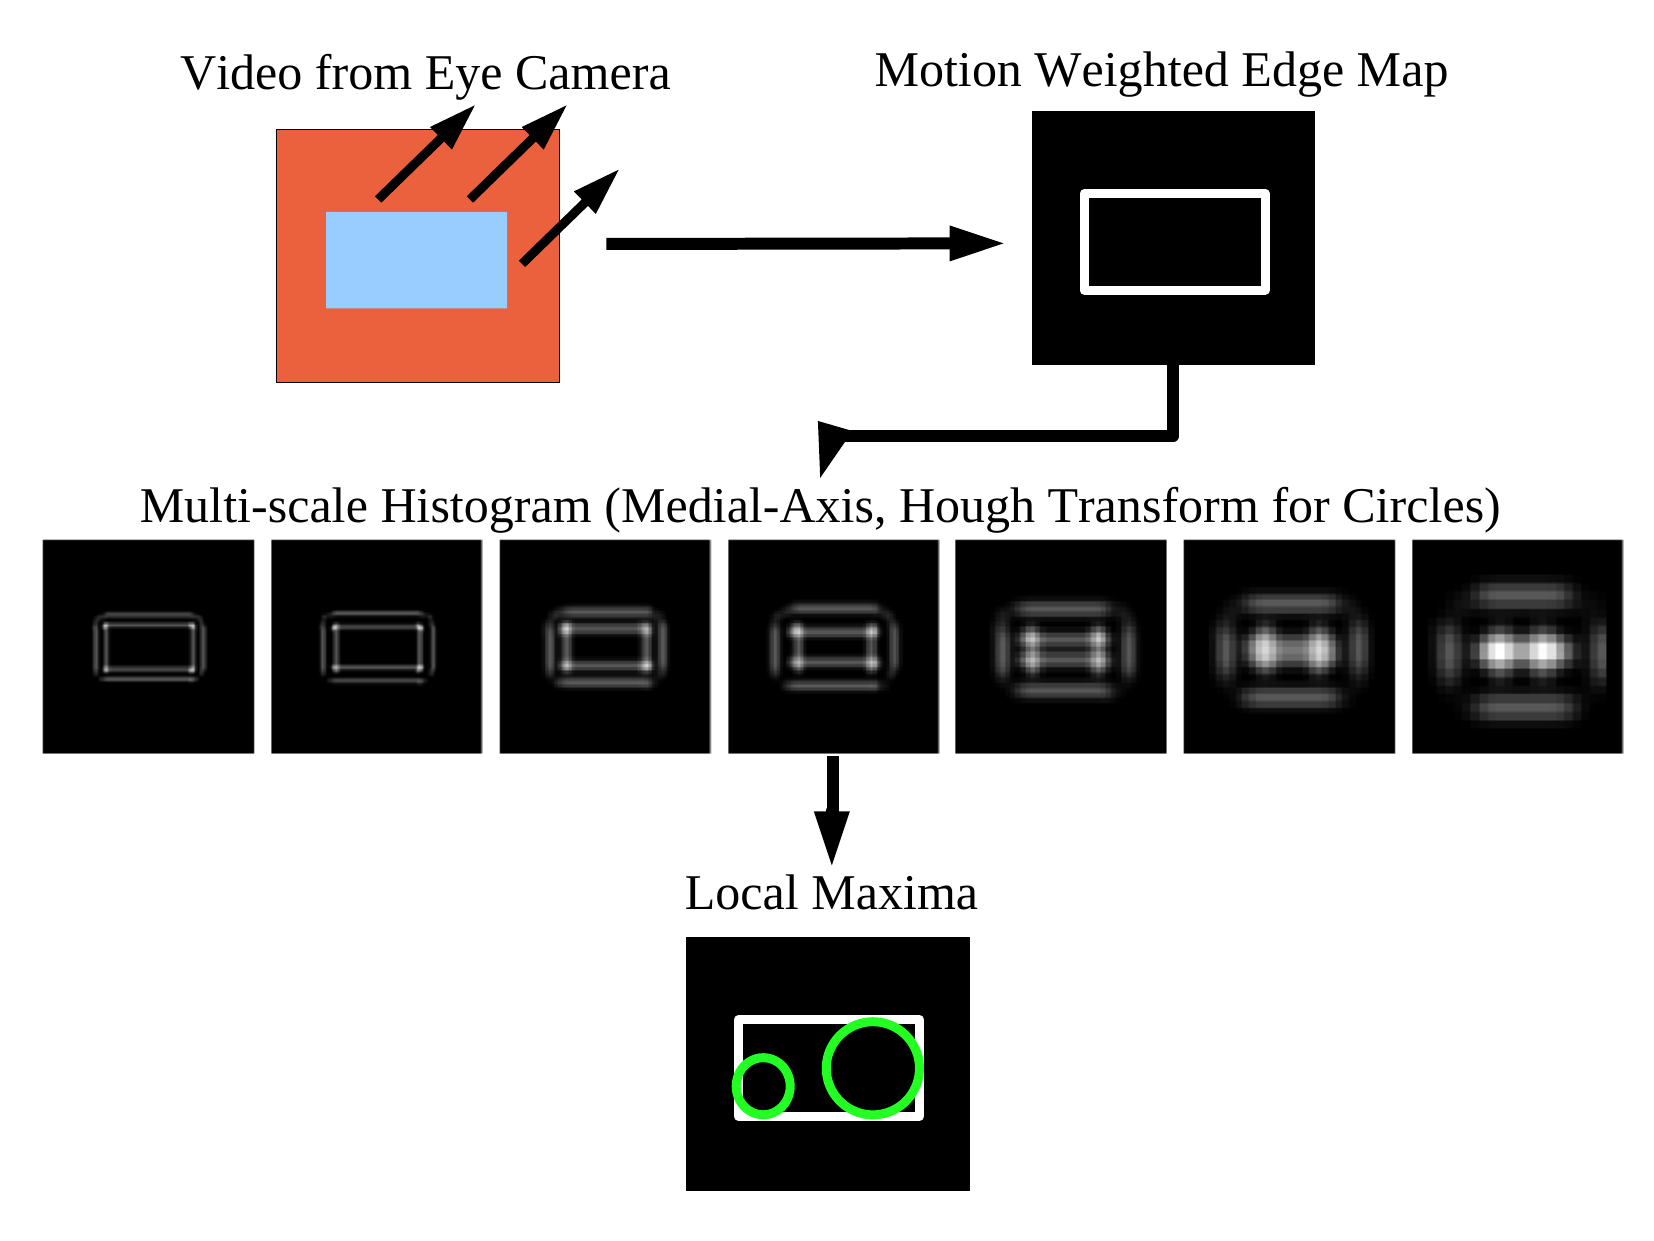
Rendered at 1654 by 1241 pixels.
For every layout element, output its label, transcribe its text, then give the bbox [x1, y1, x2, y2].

text_box Motion Weighted Edge Map [874, 42, 1449, 99]
text_box [1032, 111, 1315, 365]
text_box Multi-scale Histogram (Medial-Axis, Hough Transform for Circles) [139, 477, 1501, 535]
text_box Video from Eye Camera [180, 45, 670, 102]
text_box [686, 937, 970, 1191]
text_box [276, 129, 560, 383]
picture [40, 537, 1627, 757]
text_box Local Maxima [685, 865, 979, 922]
